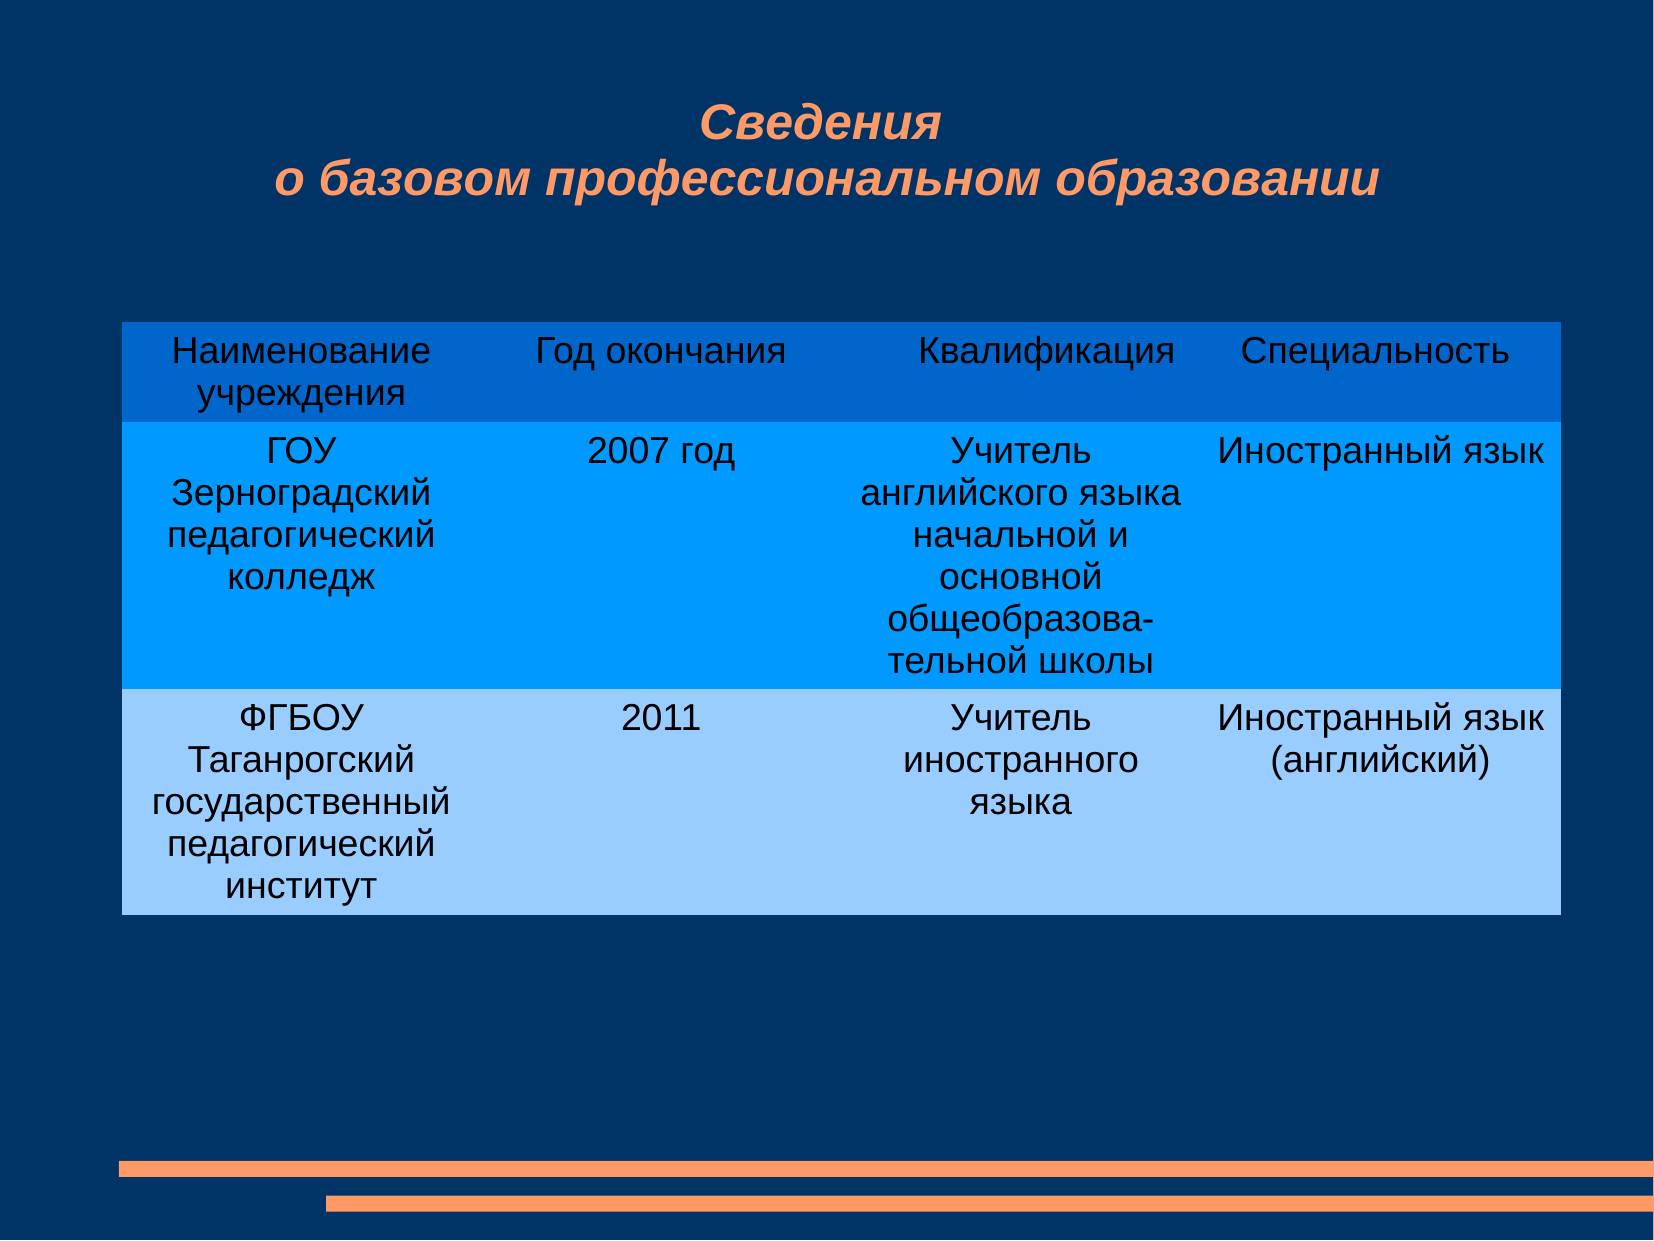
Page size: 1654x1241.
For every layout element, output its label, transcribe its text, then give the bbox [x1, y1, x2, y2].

table_cell 2007 год [481, 422, 841, 689]
table_header Специальность [1201, 322, 1561, 422]
table_cell ГОУ Зерноградский педагогический колледж [122, 422, 481, 689]
table_header Год окончания [481, 322, 841, 422]
table_cell Учитель иностранного языка [841, 689, 1201, 915]
title Сведения о базовом профессиональном образовании [121, 46, 1534, 254]
table_cell Иностранный язык (английский) [1201, 689, 1561, 915]
table_cell Иностранный язык [1201, 422, 1561, 689]
table_cell ФГБОУ Таганрогский государственный педагогический институт [122, 689, 481, 915]
table_header Наименование учреждения [122, 322, 481, 422]
table_cell Учитель английского языка начальной и основной общеобразова-тельной школы [841, 422, 1201, 689]
table_cell 2011 [481, 689, 841, 915]
table_header Квалификация [841, 322, 1201, 422]
